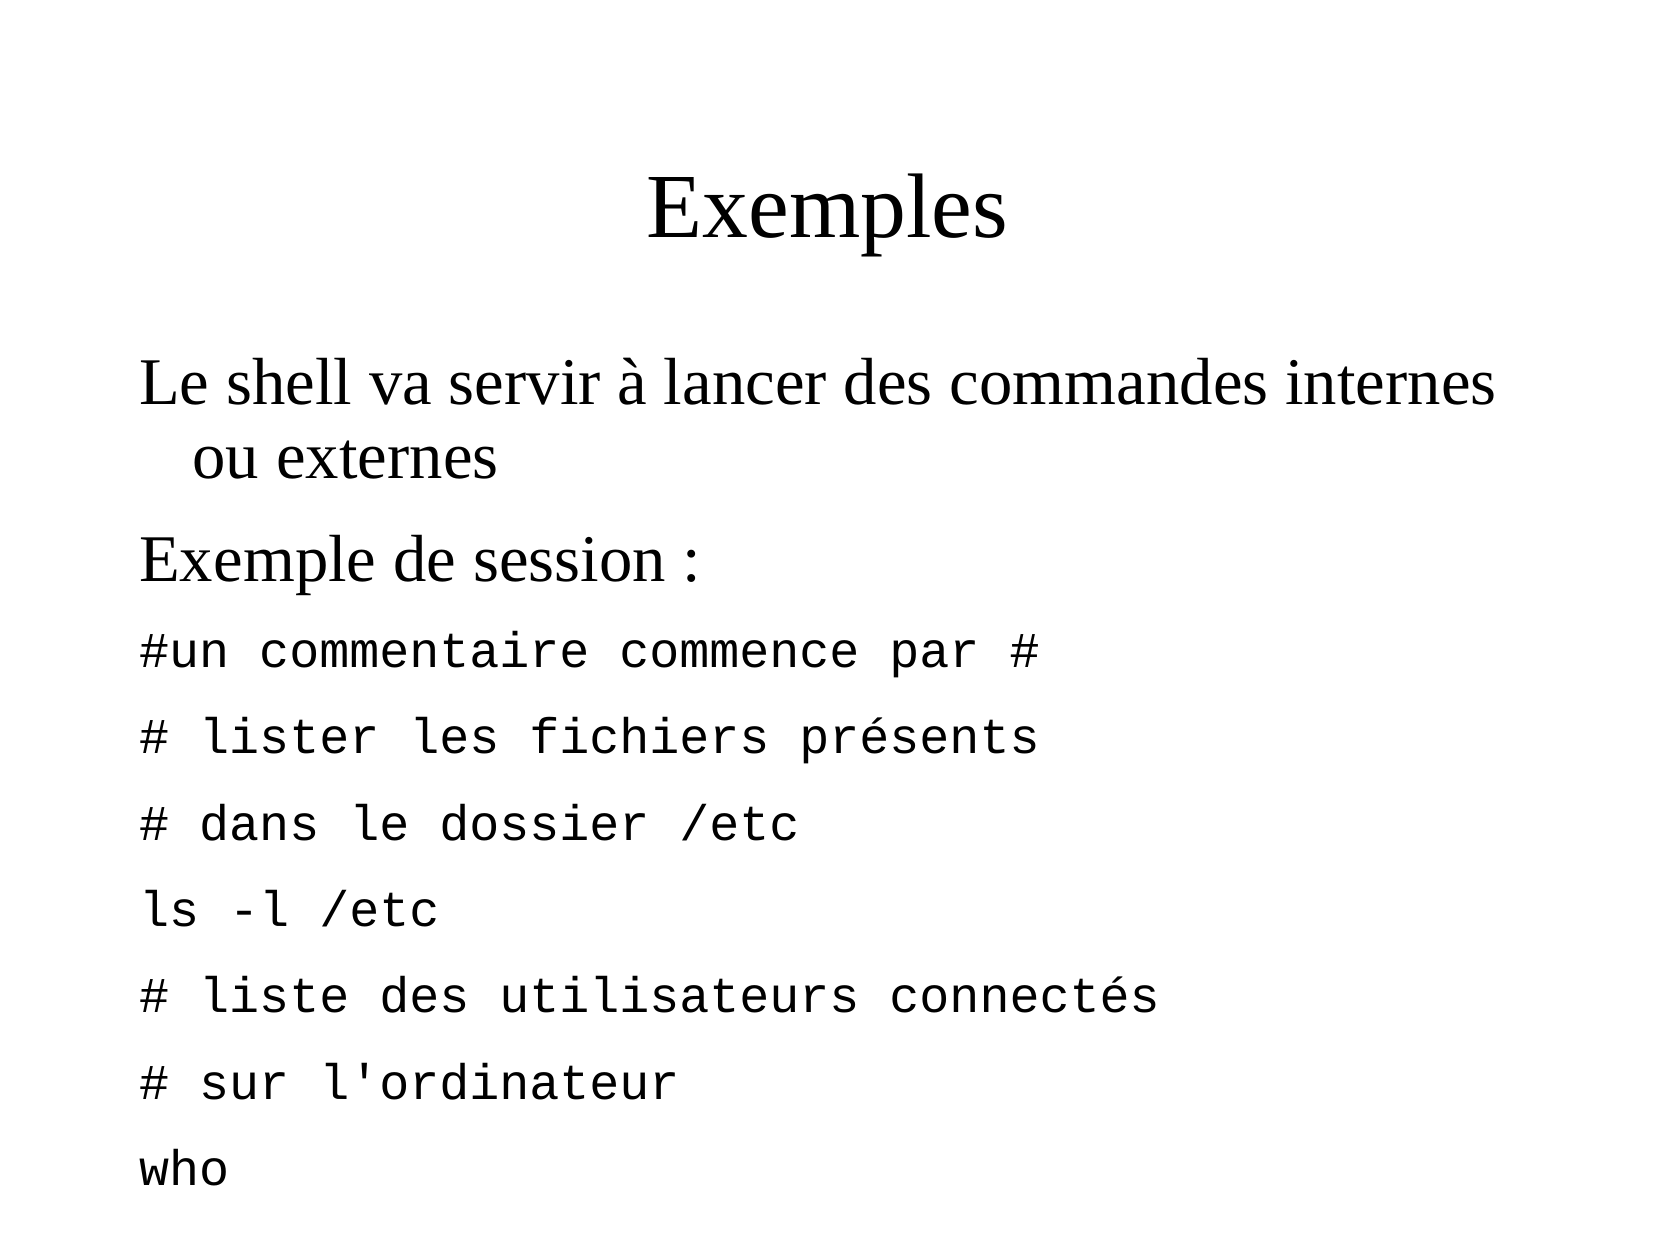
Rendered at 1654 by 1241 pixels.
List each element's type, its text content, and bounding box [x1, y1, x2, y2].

title Exemples [121, 102, 1534, 311]
list Le shell va servir à lancer des commandes internes ou externes Exemple de session : #un commentaire commence par # # lister les fichiers présents # dans le dossier /etc ls -l /etc # liste des utilisateurs connectés # sur l'ordinateur who [121, 344, 1534, 1180]
